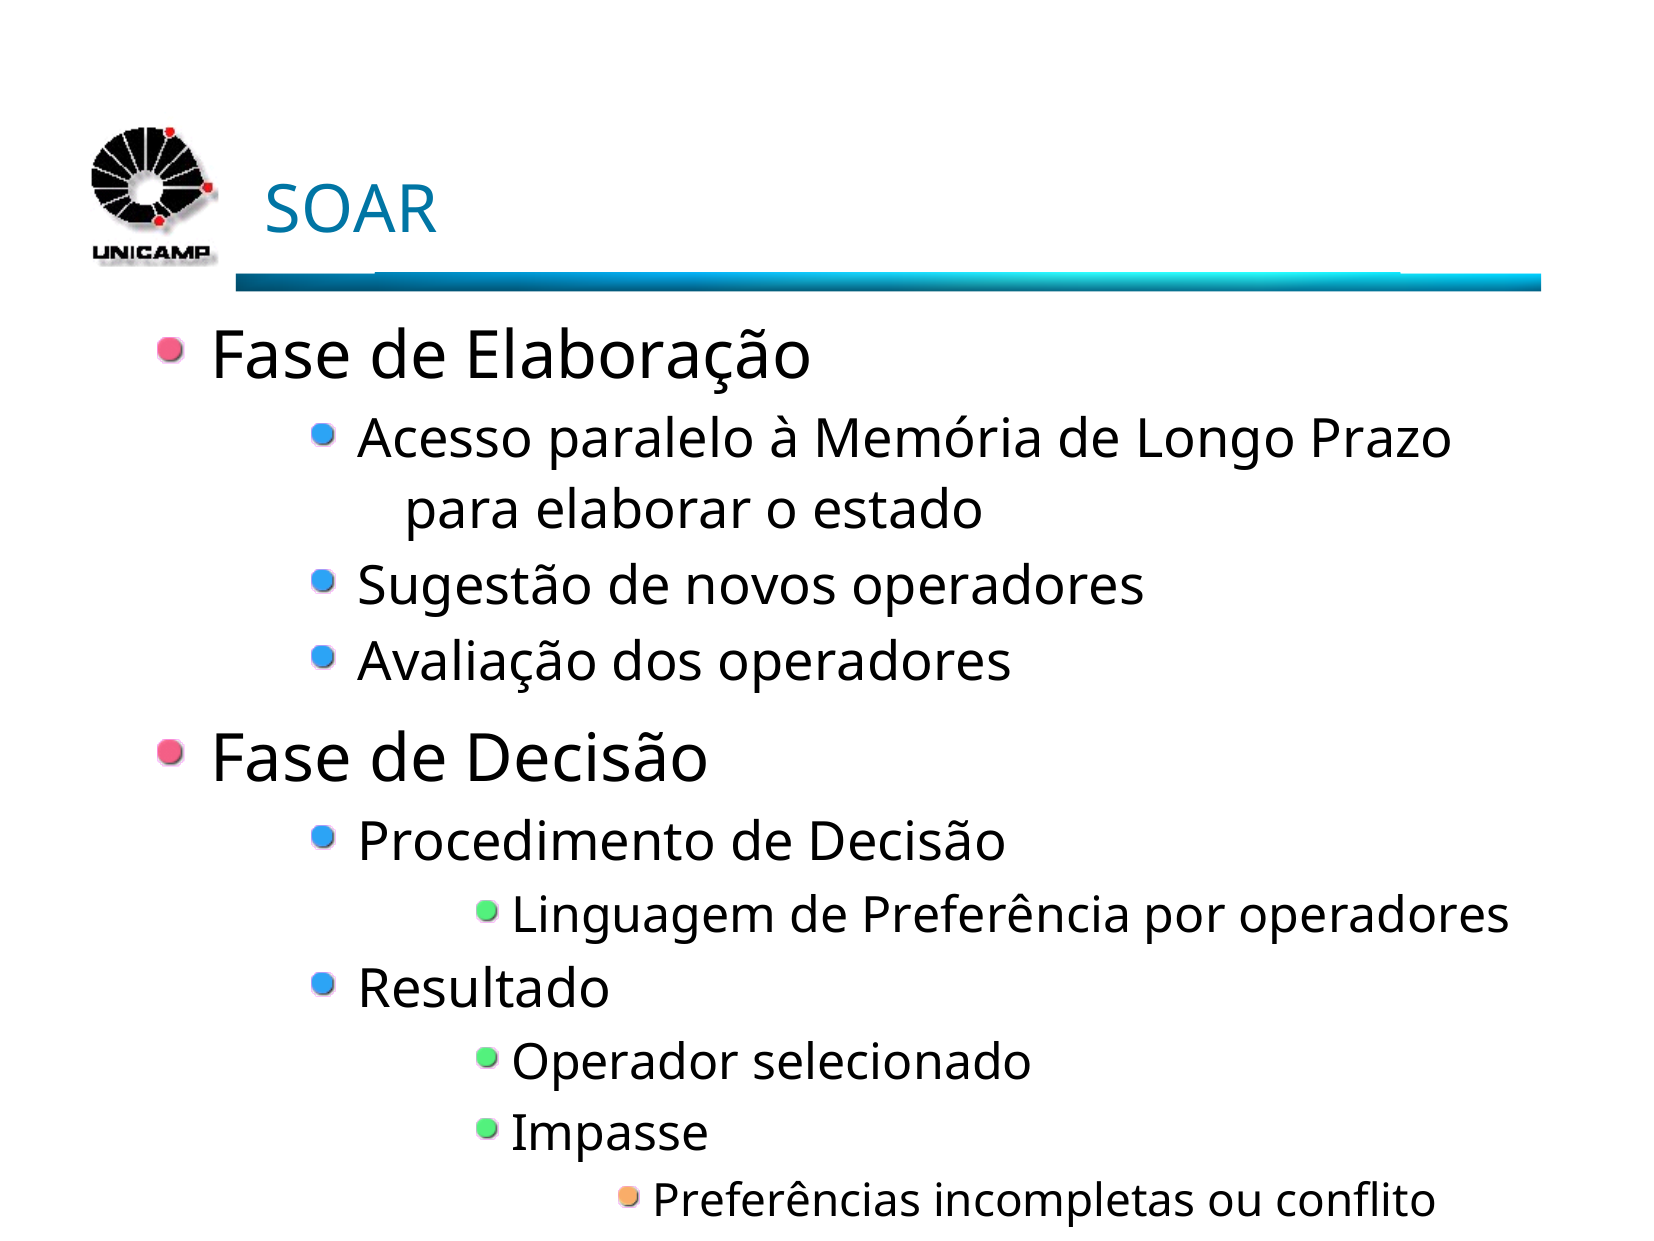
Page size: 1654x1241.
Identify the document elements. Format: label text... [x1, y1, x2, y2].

title SOAR [264, 42, 1534, 250]
list Fase de Elaboração Acesso paralelo à Memória de Longo Prazo para elaborar o estado Sugestão de novos operadores Avaliação dos operadores Fase de Decisão Procedimento de Decisão Linguagem de Preferência por operadores Resultado Operador selecionado Impasse Preferências incompletas ou conflito [121, 309, 1534, 1182]
picture [125, 272, 1654, 295]
picture [617, 1185, 641, 1209]
